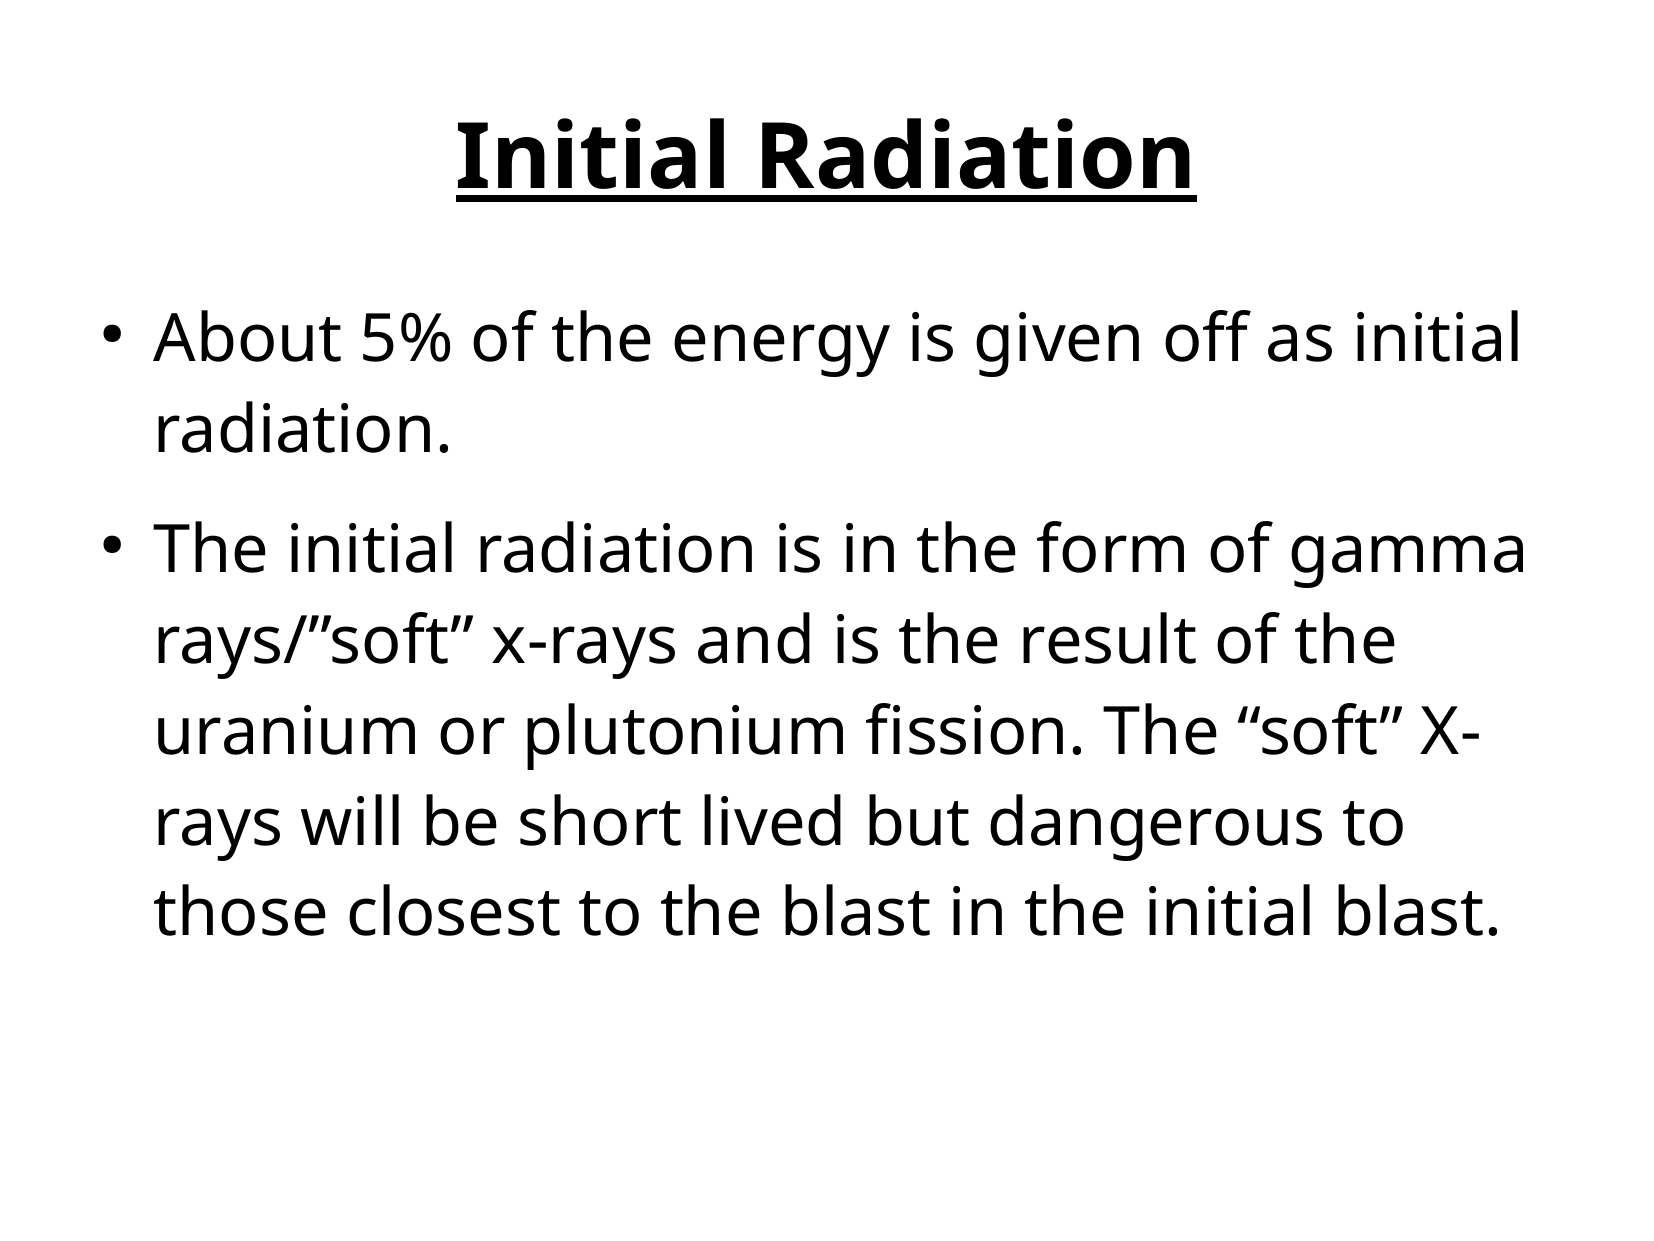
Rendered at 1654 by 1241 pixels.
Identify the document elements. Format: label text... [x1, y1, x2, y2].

title Initial Radiation [82, 49, 1571, 257]
list About 5% of the energy is given off as initial radiation. The initial radiation is in the form of gamma rays/”soft” x-rays and is the result of the uranium or plutonium fission. The “soft” X-rays will be short lived but dangerous to those closest to the blast in the initial blast. [82, 290, 1571, 1010]
